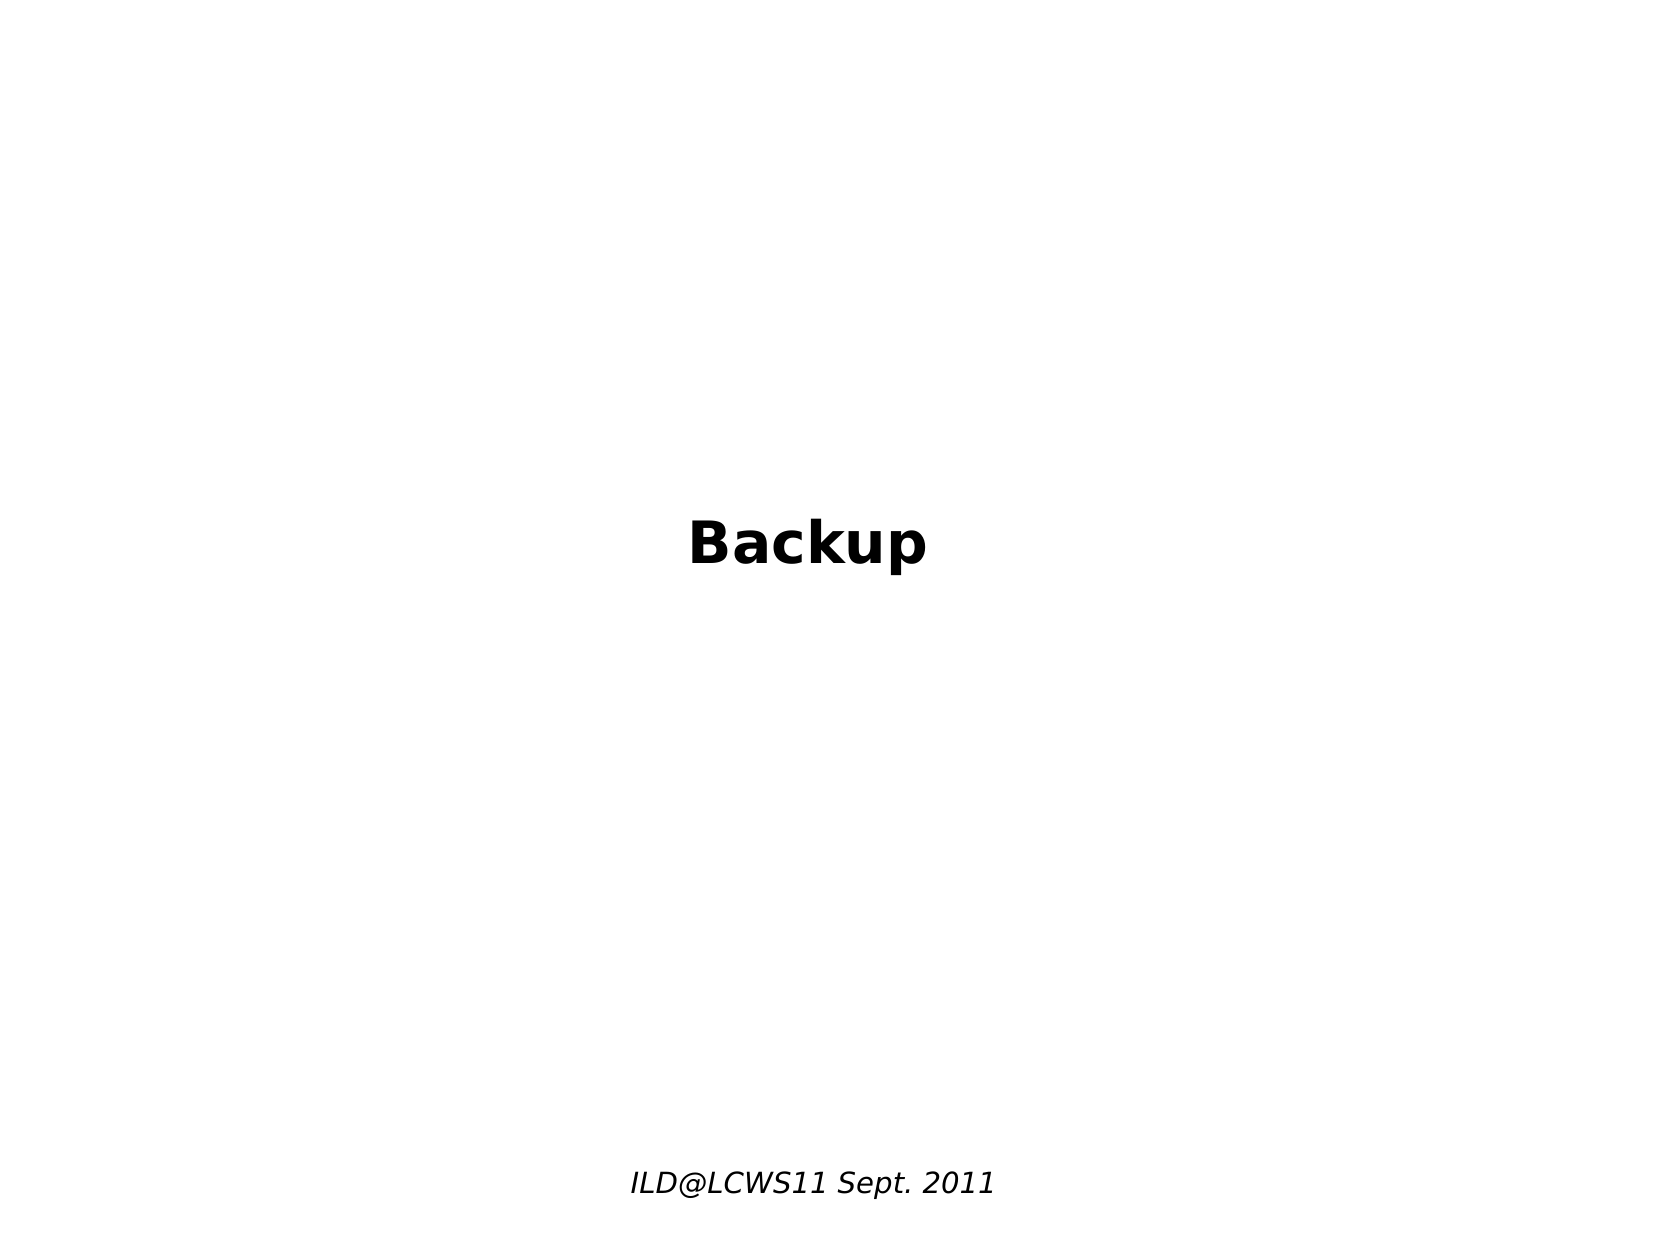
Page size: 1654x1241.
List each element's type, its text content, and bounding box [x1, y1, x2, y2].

text_box Backup [673, 501, 944, 585]
